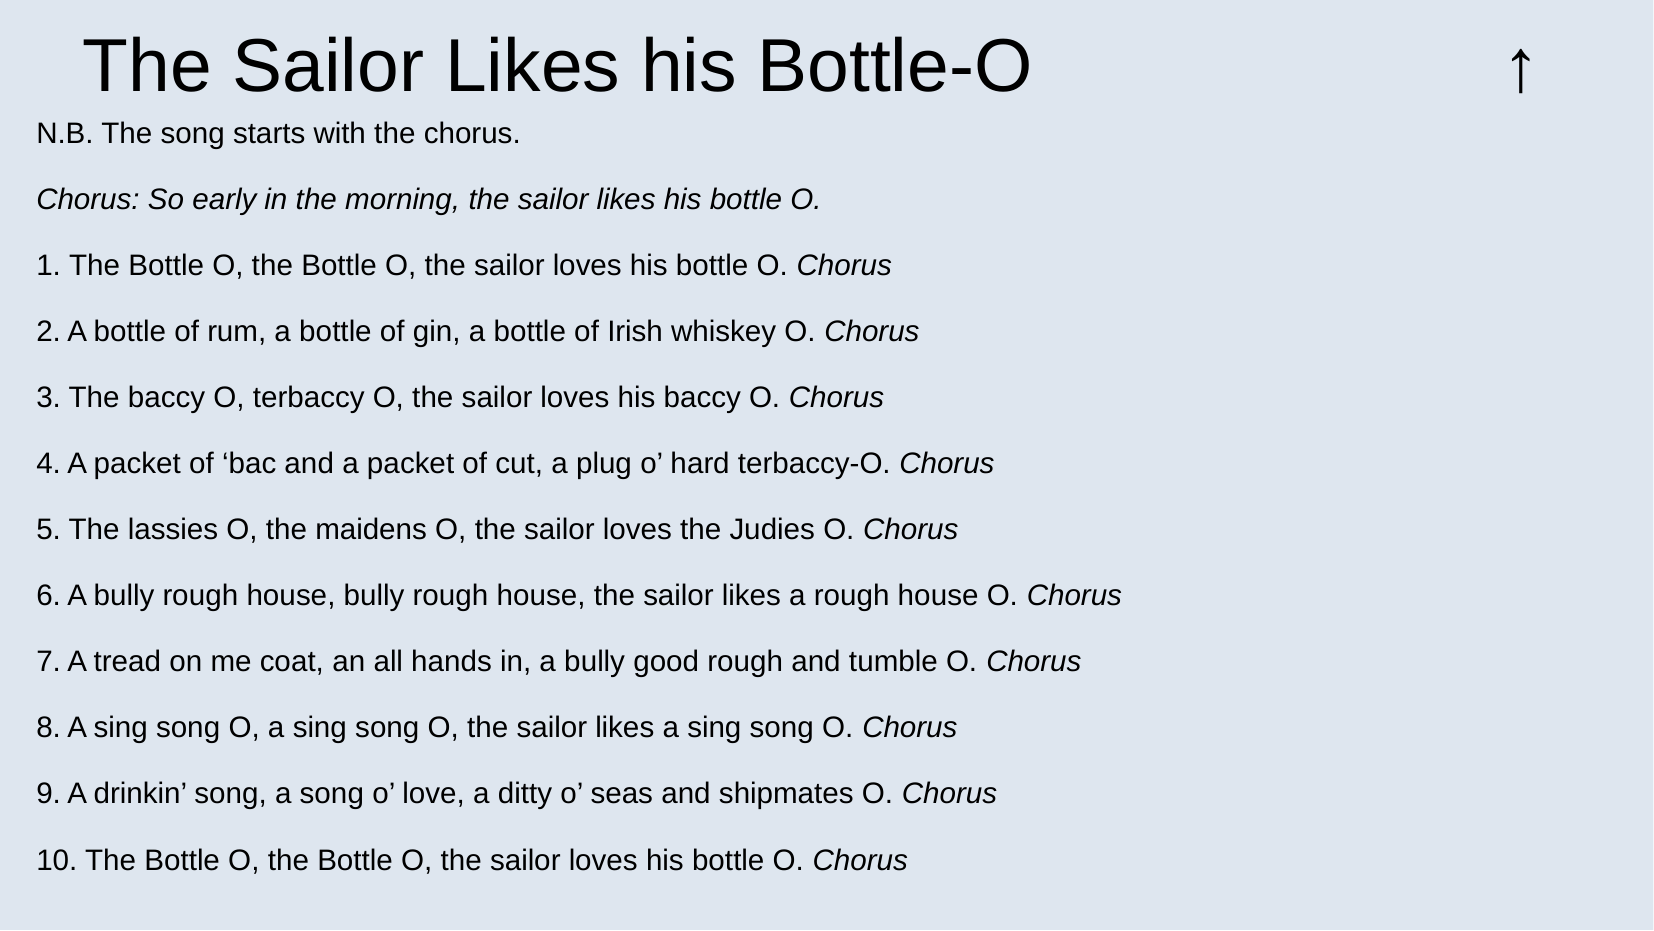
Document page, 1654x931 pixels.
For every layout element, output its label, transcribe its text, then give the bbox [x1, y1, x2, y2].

subtitle N.B. The song starts with the chorus. Chorus: So early in the morning, the sailor likes his bottle O. 1. The Bottle O, the Bottle O, the sailor loves his bottle O. Chorus 2. A bottle of rum, a bottle of gin, a bottle of Irish whiskey O. Chorus 3. The baccy O, terbaccy O, the sailor loves his baccy O. Chorus 4. A packet of ‘bac and a packet of cut, a plug o’ hard terbaccy-O. Chorus 5. The lassies O, the maidens O, the sailor loves the Judies O. Chorus 6. A bully rough house, bully rough house, the sailor likes a rough house O. Chorus 7. A tread on me coat, an all hands in, a bully good rough and tumble O. Chorus 8. A sing song O, a sing song O, the sailor likes a sing song O. Chorus 9. A drinkin’ song, a song o’ love, a ditty o’ seas and shipmates O. Chorus 10. The Bottle O, the Bottle O, the sailor loves his bottle O. Chorus [36, 116, 1631, 885]
title The Sailor Likes his Bottle-O ↑ [82, 23, 1571, 108]
